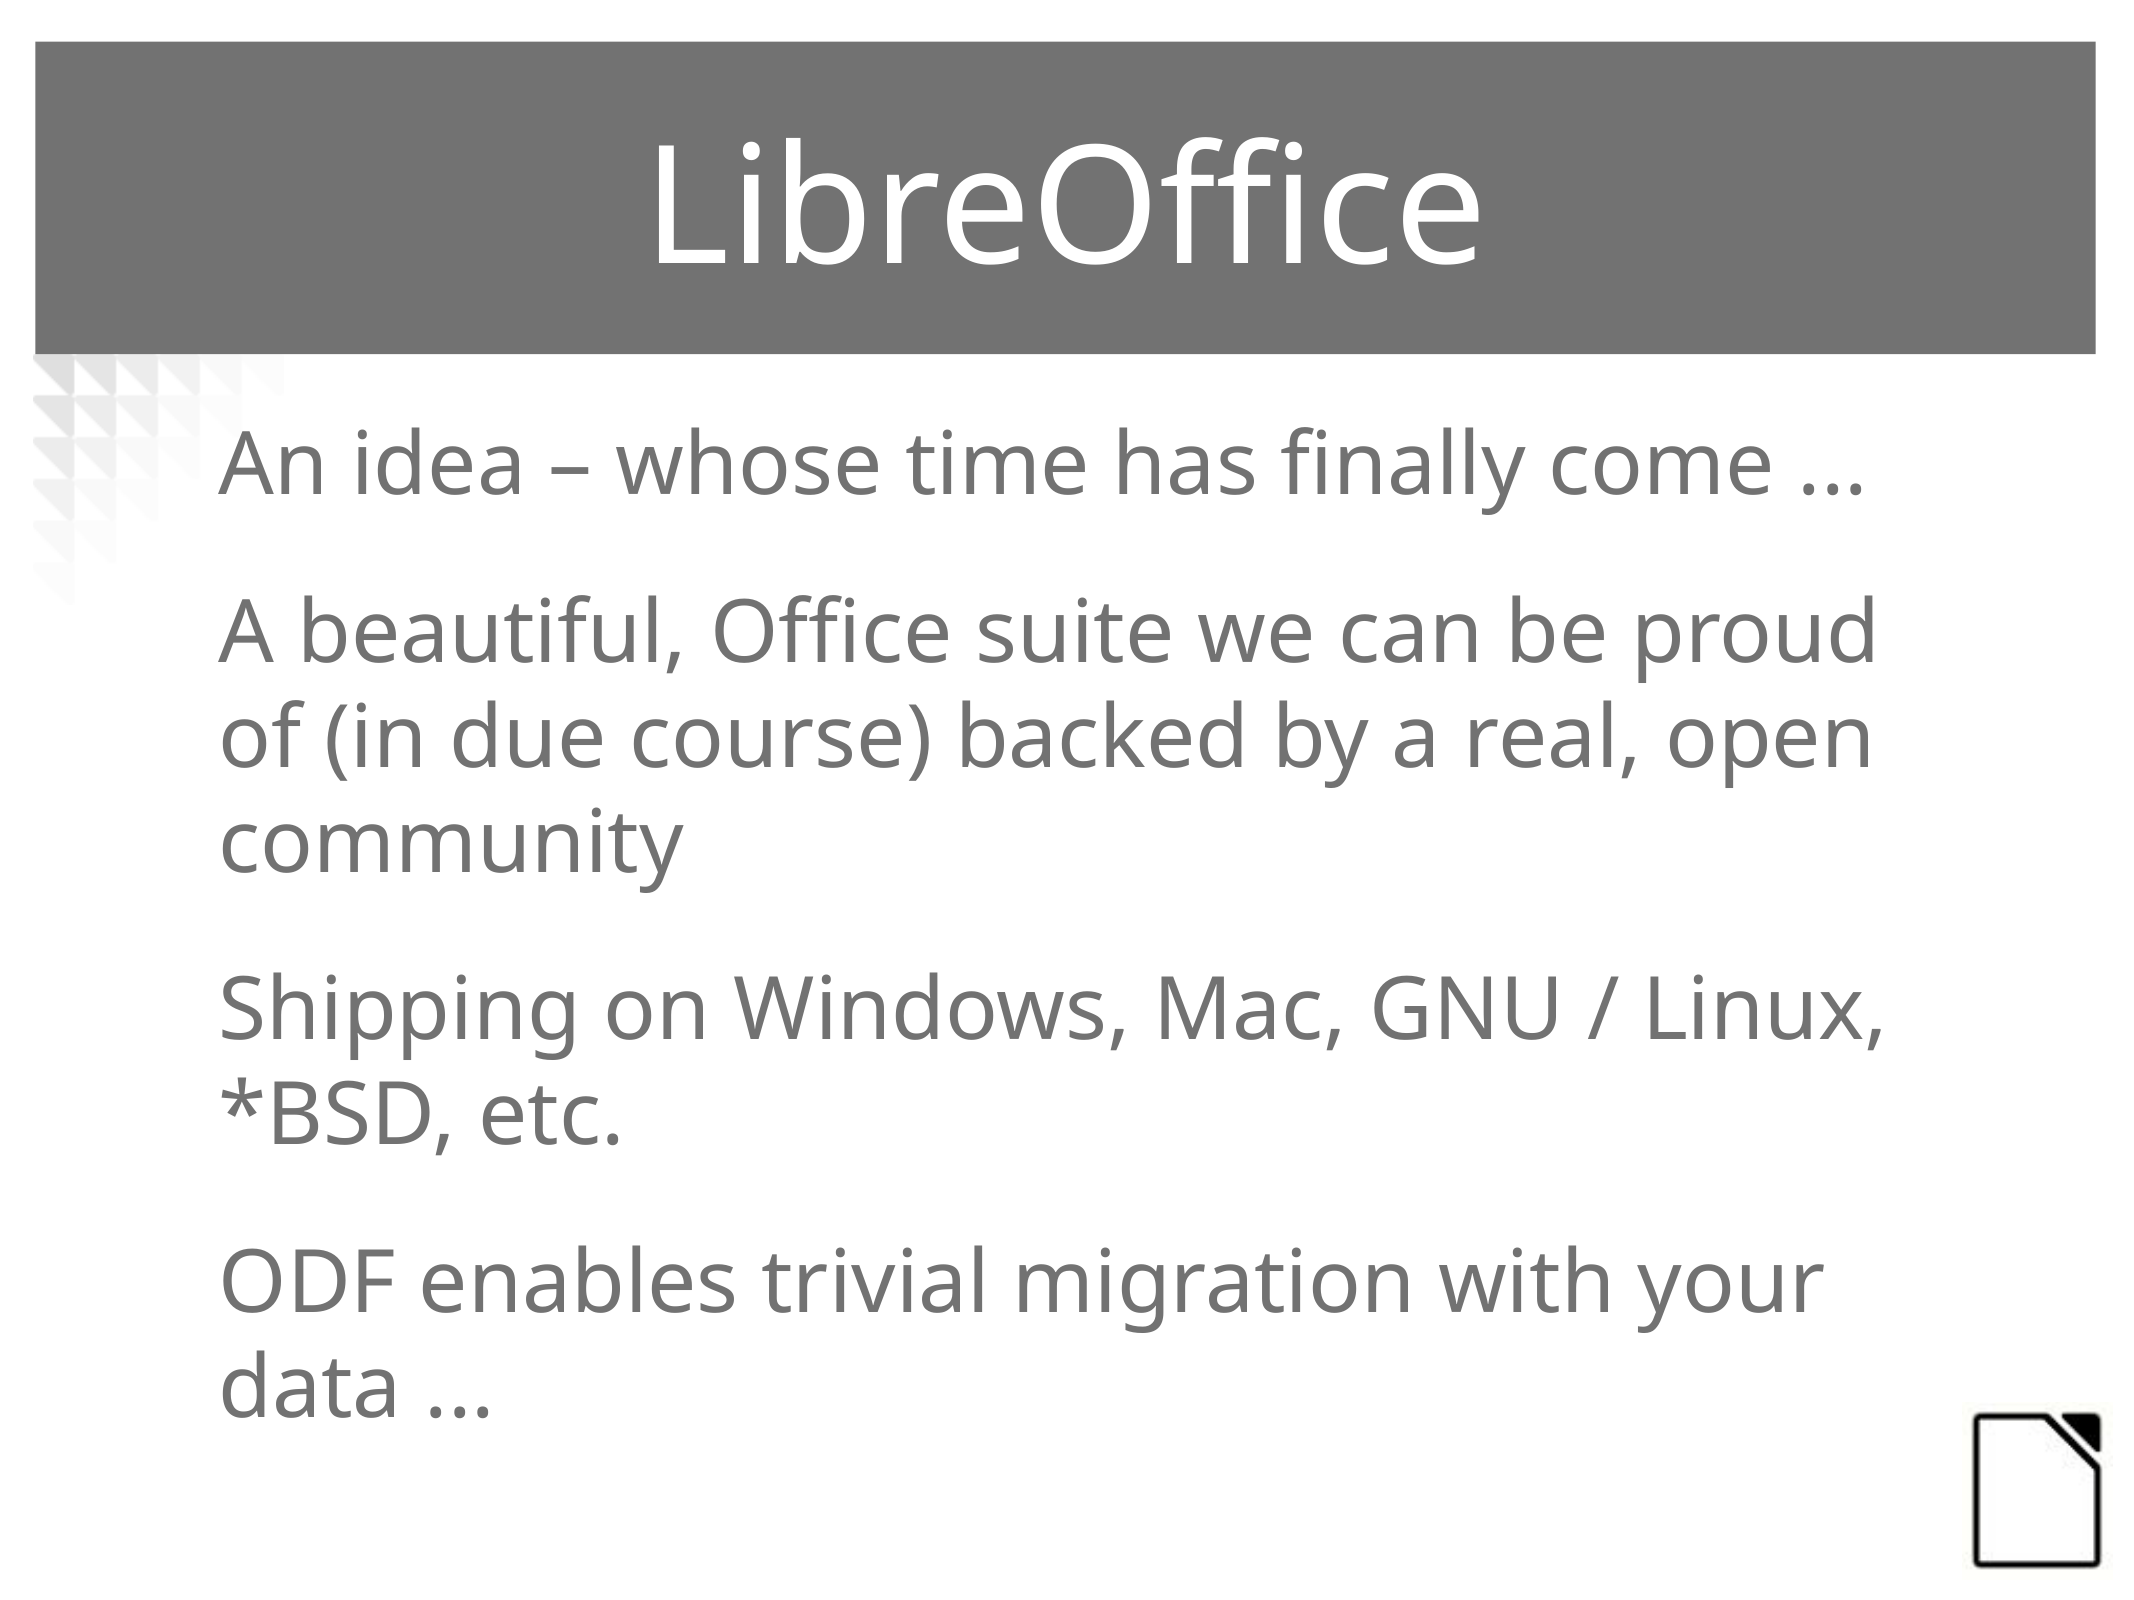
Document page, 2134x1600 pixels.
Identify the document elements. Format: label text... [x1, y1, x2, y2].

picture [1962, 1402, 2113, 1580]
title LibreOffice [35, 41, 2096, 355]
list An idea – whose time has finally come ... A beautiful, Office suite we can be proud of (in due course) backed by a real, open community Shipping on Windows, Mac, GNU / Linux, *BSD, etc. ODF enables trivial migration with your data ... [208, 375, 1925, 1467]
picture [33, 354, 284, 605]
